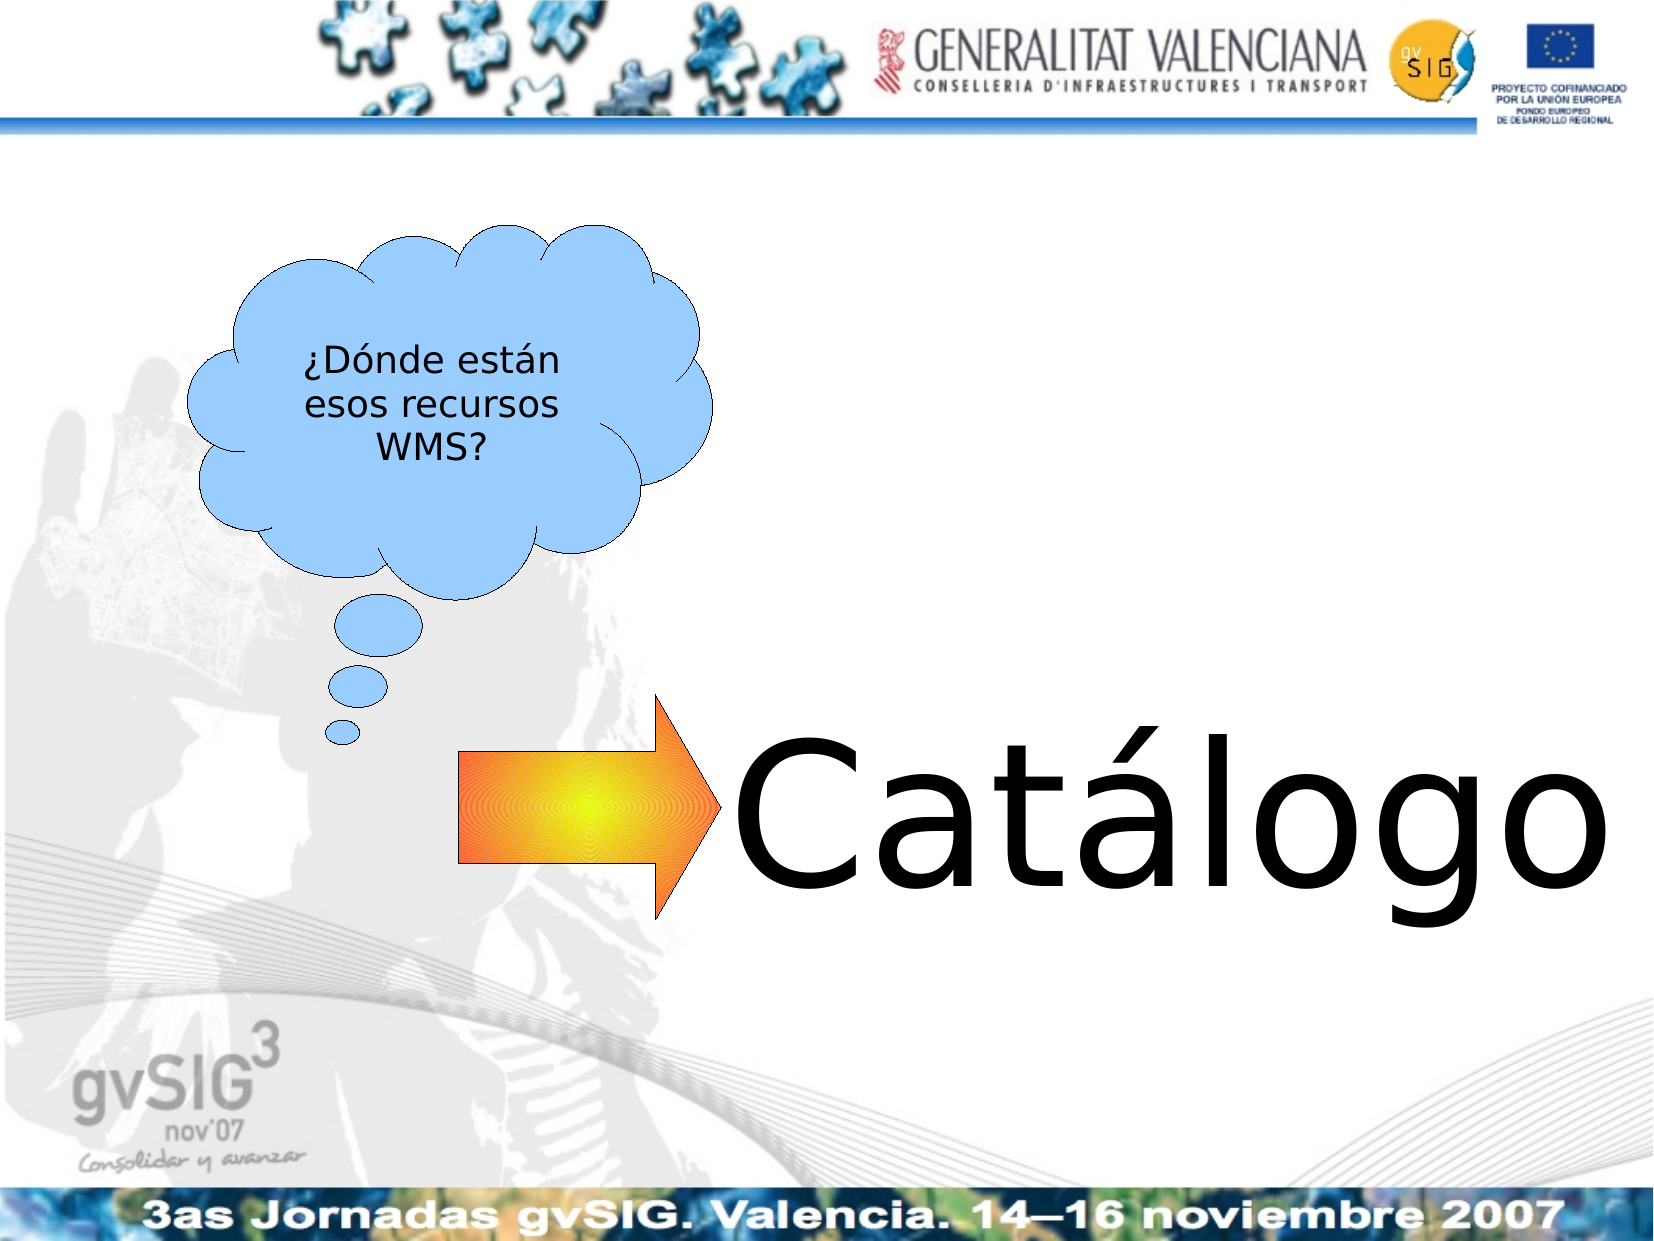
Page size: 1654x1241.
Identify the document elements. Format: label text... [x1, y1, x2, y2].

text_box ¿Dónde están esos recursos WMS? [334, 594, 423, 657]
text_box [458, 694, 713, 920]
text_box Catálogo [713, 693, 1633, 941]
picture [0, 0, 1654, 1241]
text_box ¿Dónde están esos recursos WMS? [187, 225, 713, 601]
text_box ¿Dónde están esos recursos WMS? [325, 720, 360, 745]
text_box ¿Dónde están esos recursos WMS? [328, 665, 388, 708]
